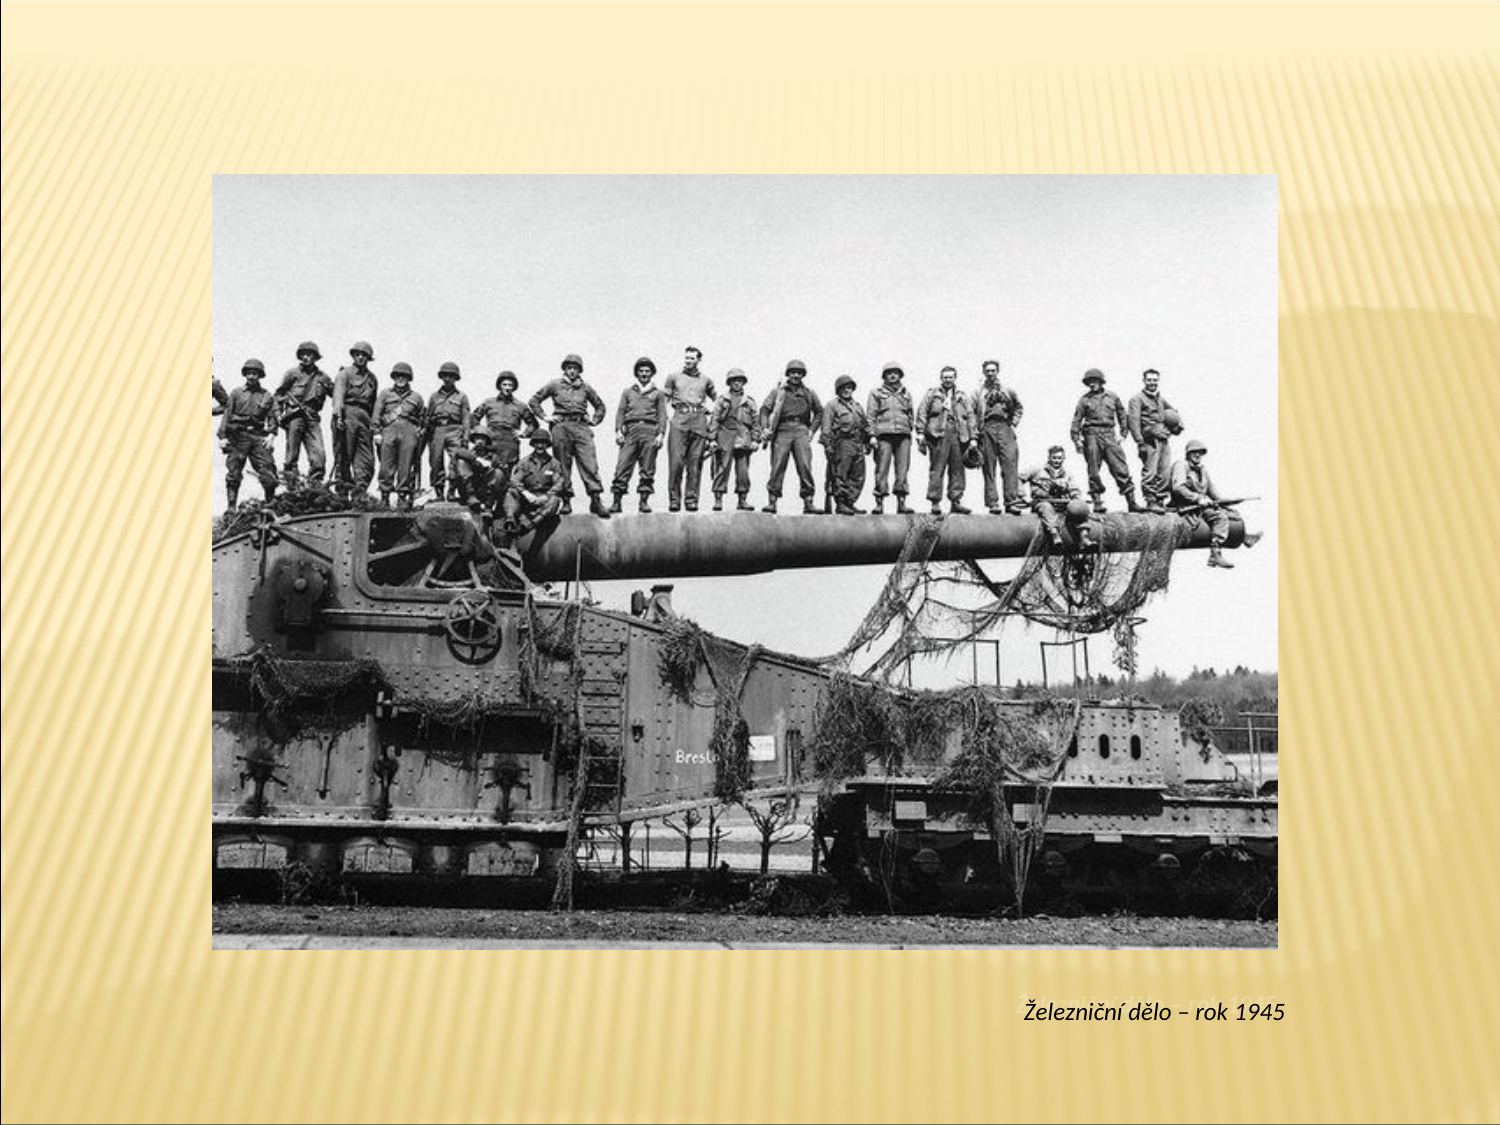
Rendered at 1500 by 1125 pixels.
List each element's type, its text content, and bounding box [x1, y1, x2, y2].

picture [0, 0, 1500, 1125]
text_box Železniční dělo – rok 1945 [687, 987, 1300, 1033]
